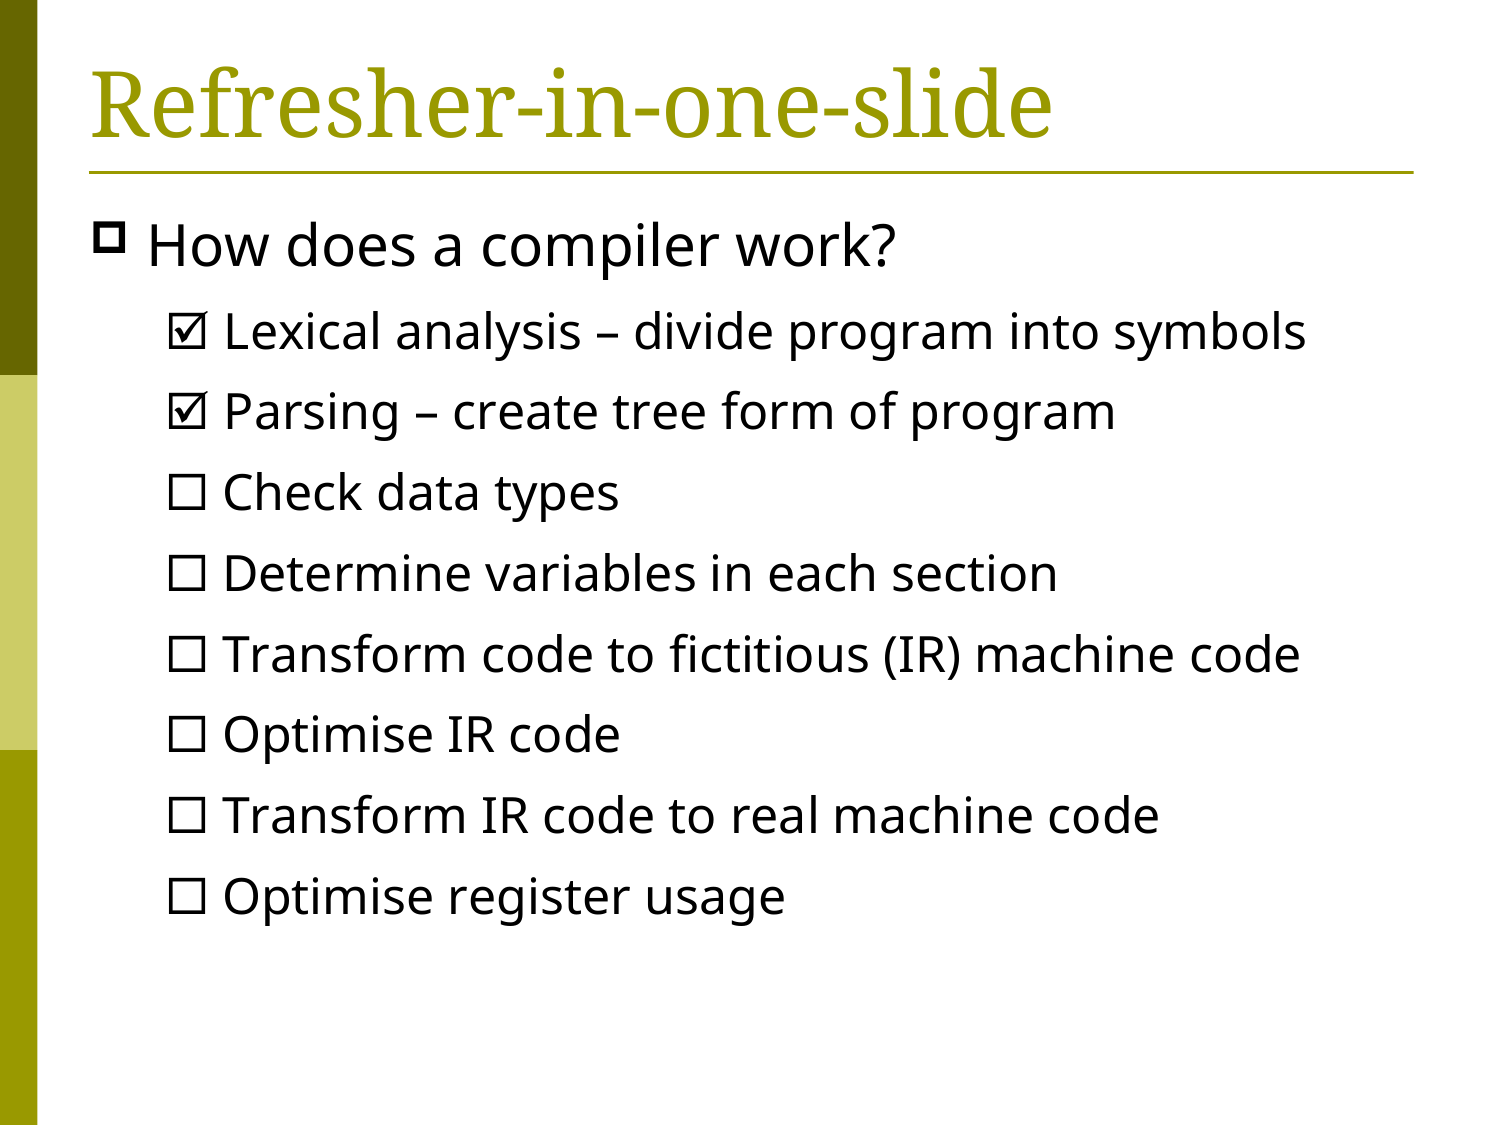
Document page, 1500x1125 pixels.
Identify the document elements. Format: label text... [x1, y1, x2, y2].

list How does a compiler work?  Lexical analysis – divide program into symbols  Parsing – create tree form of program  Check data types  Determine variables in each section  Transform code to fictitious (IR) machine code  Optimise IR code  Transform IR code to real machine code  Optimise register usage [75, 196, 1426, 1006]
title Refresher-in-one-slide [75, 45, 1426, 173]
